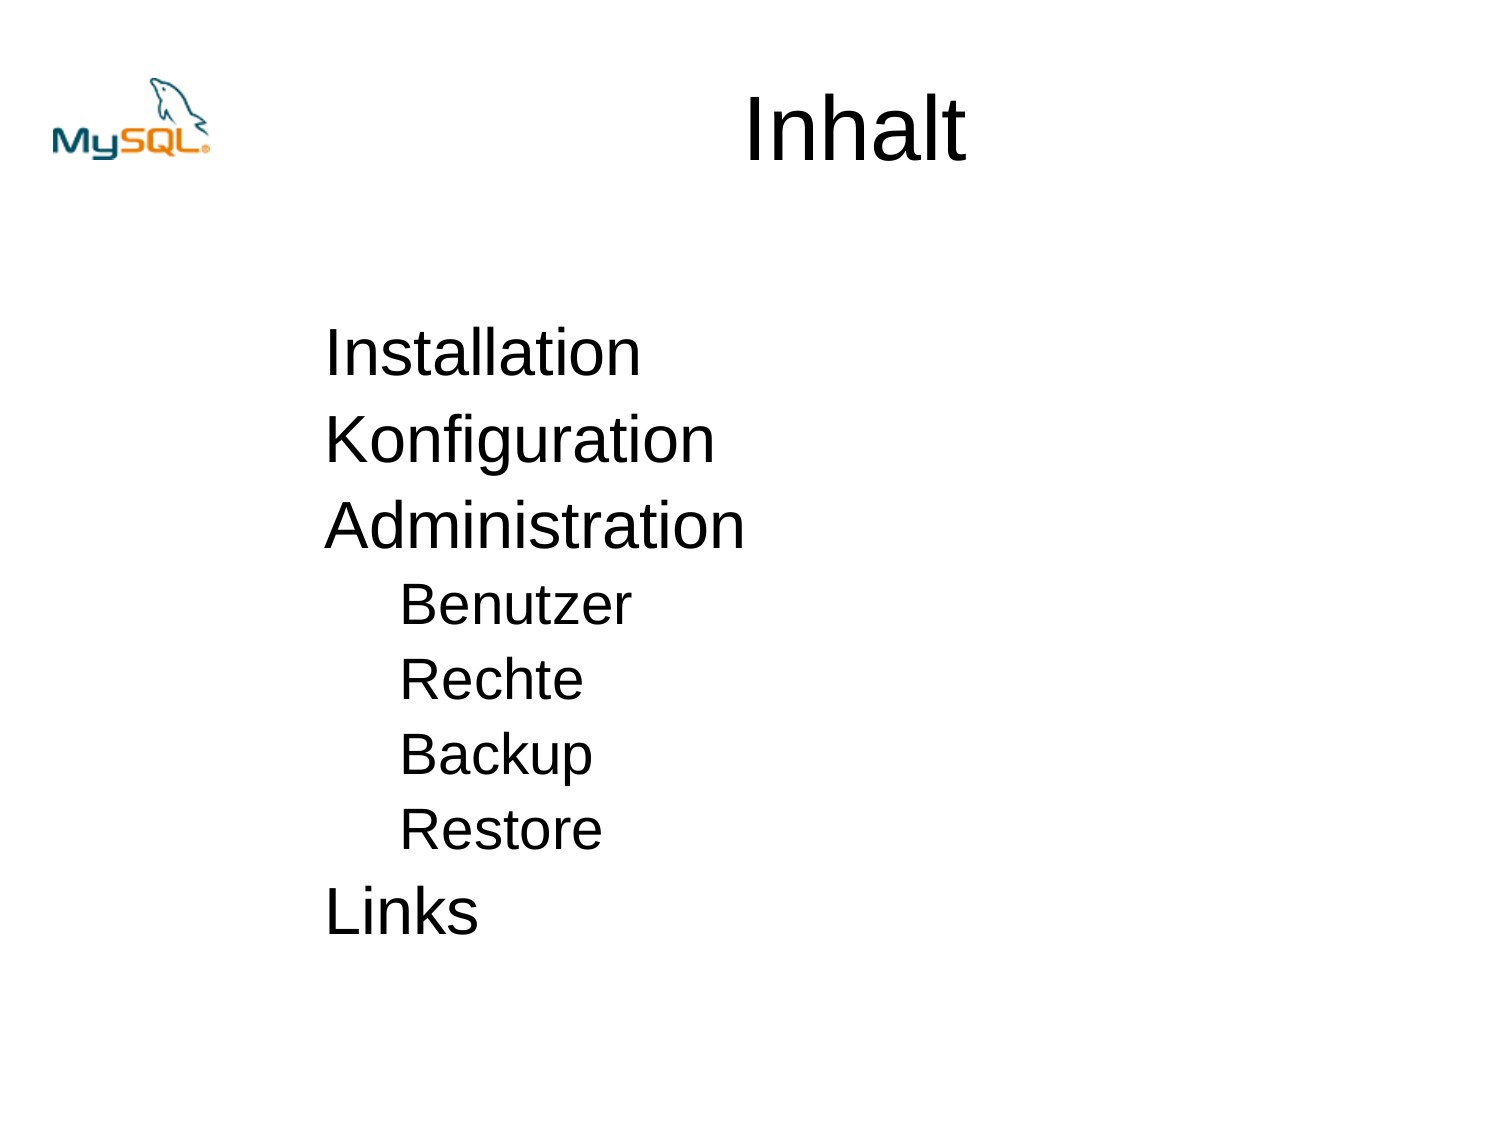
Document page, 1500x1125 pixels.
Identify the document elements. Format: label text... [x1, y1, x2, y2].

title Inhalt [242, 38, 1469, 227]
list Installation Konfiguration Administration Benutzer Rechte Backup Restore Links [324, 320, 1241, 1034]
picture [53, 78, 210, 160]
